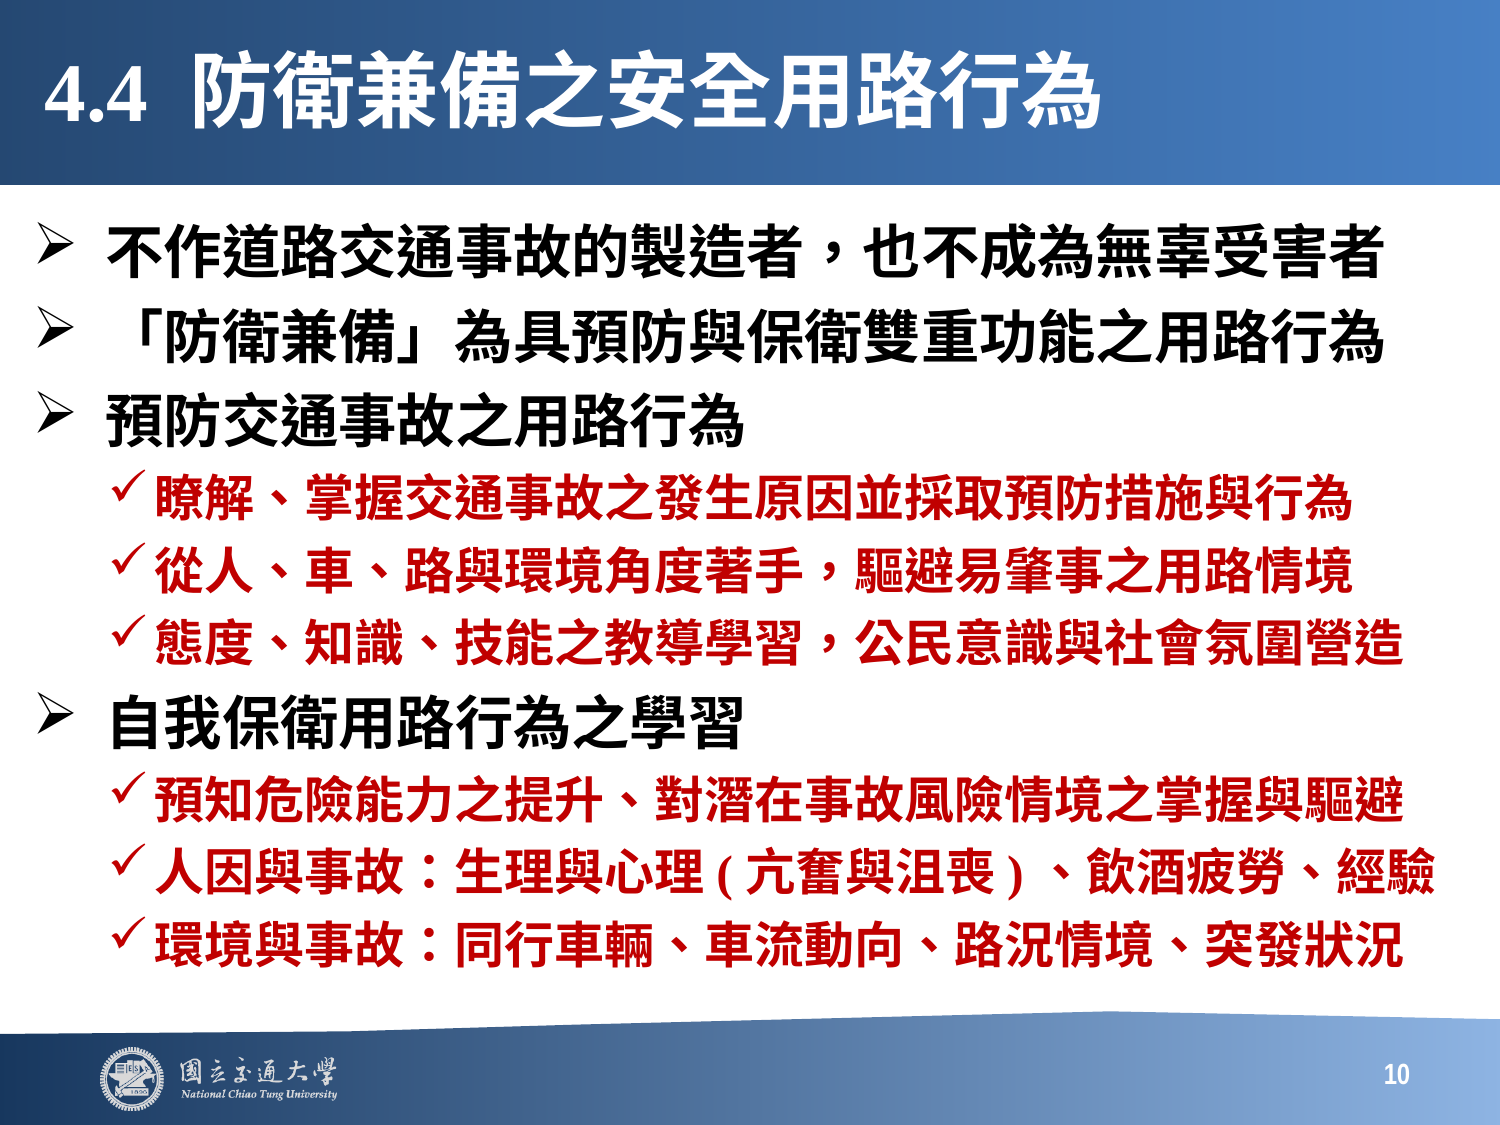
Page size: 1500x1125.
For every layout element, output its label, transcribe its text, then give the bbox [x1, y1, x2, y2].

list 不作道路交通事故的製造者，也不成為無辜受害者 「防衛兼備」為具預防與保衛雙重功能之用路行為 預防交通事故之用路行為 瞭解、掌握交通事故之發生原因並採取預防措施與行為 從人、車、路與環境角度著手，驅避易肇事之用路情境 態度、知識、技能之教導學習，公民意識與社會氛圍營造 自我保衛用路行為之學習 預知危險能力之提升、對潛在事故風險情境之掌握與驅避 人因與事故：生理與心理(亢奮與沮喪)、飲酒疲勞、經驗 環境與事故：同行車輛、車流動向、路況情境、突發狀況 [17, 208, 1459, 1012]
text_box <number> [1074, 1042, 1426, 1103]
title 4.4 防衛兼備之安全用路行為 [29, 0, 1495, 177]
